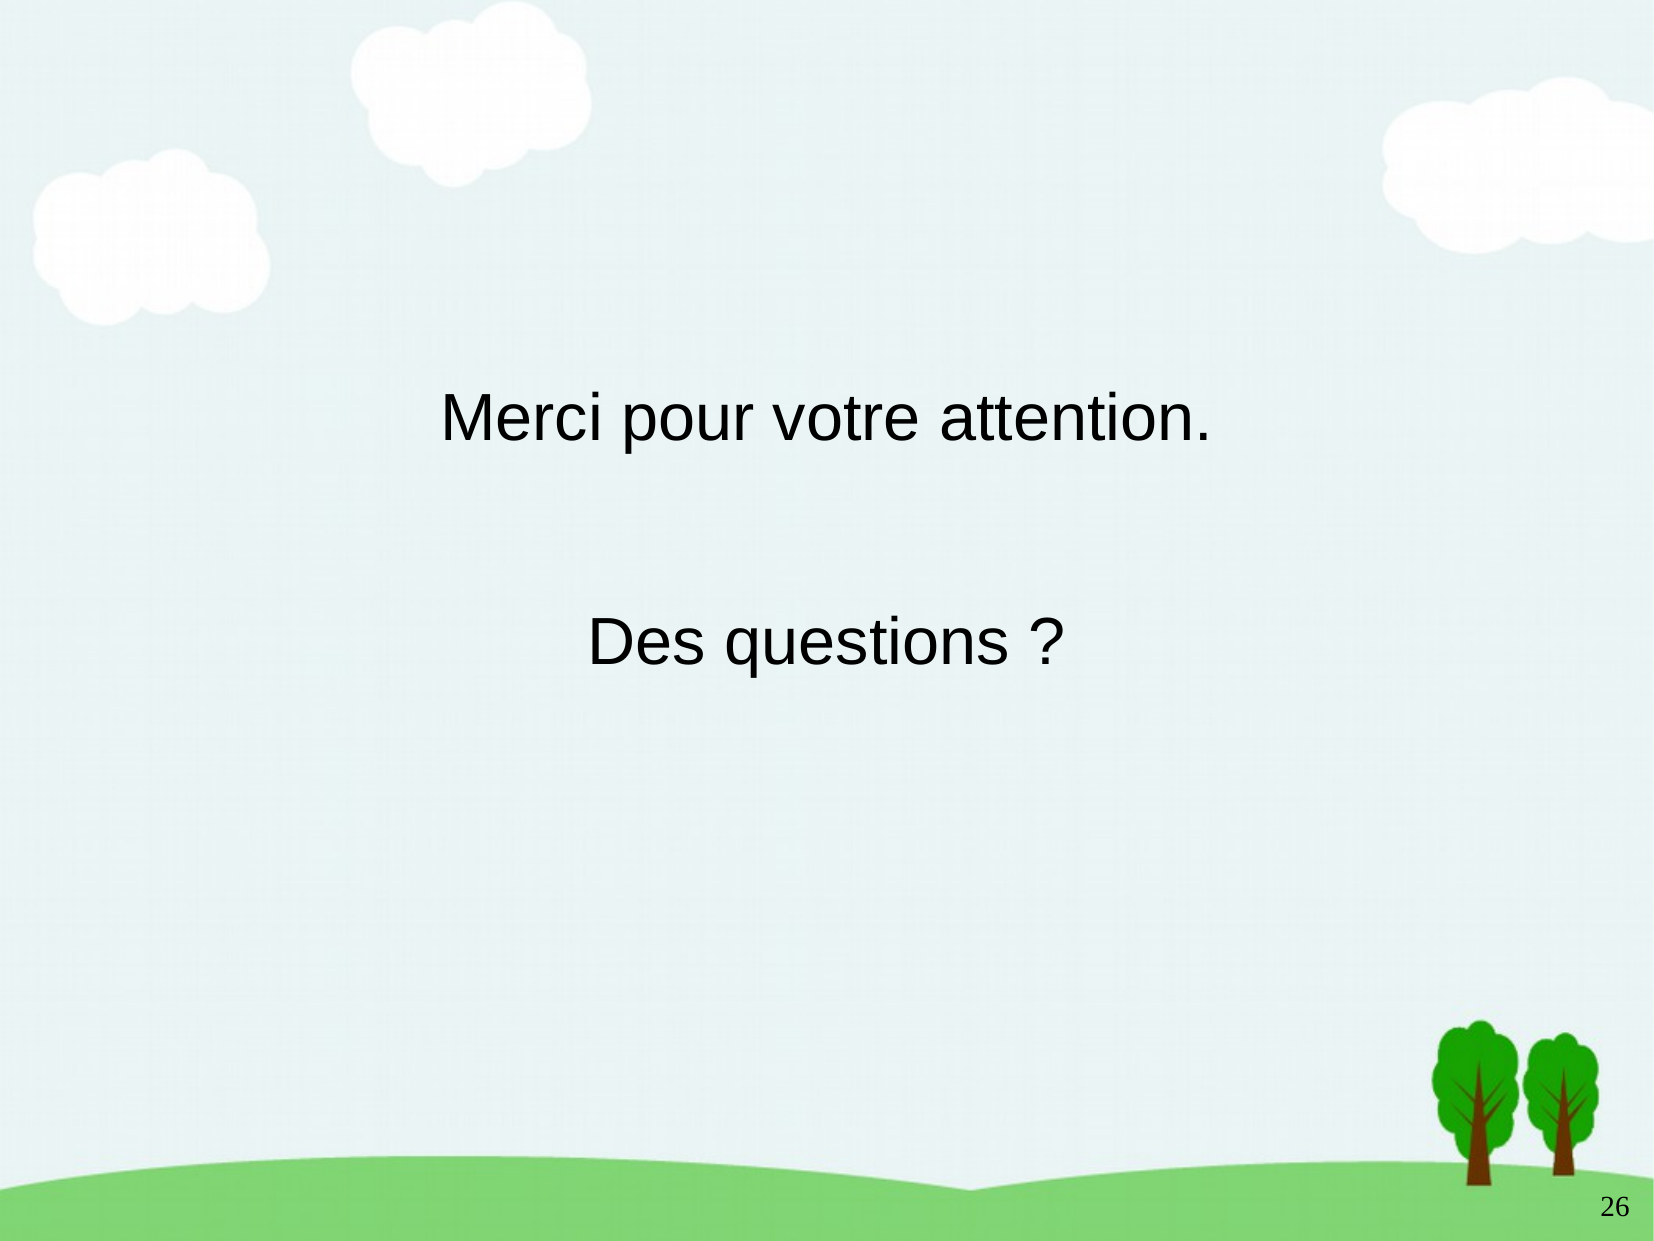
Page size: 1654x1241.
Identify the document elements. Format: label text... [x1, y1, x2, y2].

picture [0, 0, 1654, 1241]
subtitle Merci pour votre attention. Des questions ? [82, 49, 1571, 1010]
